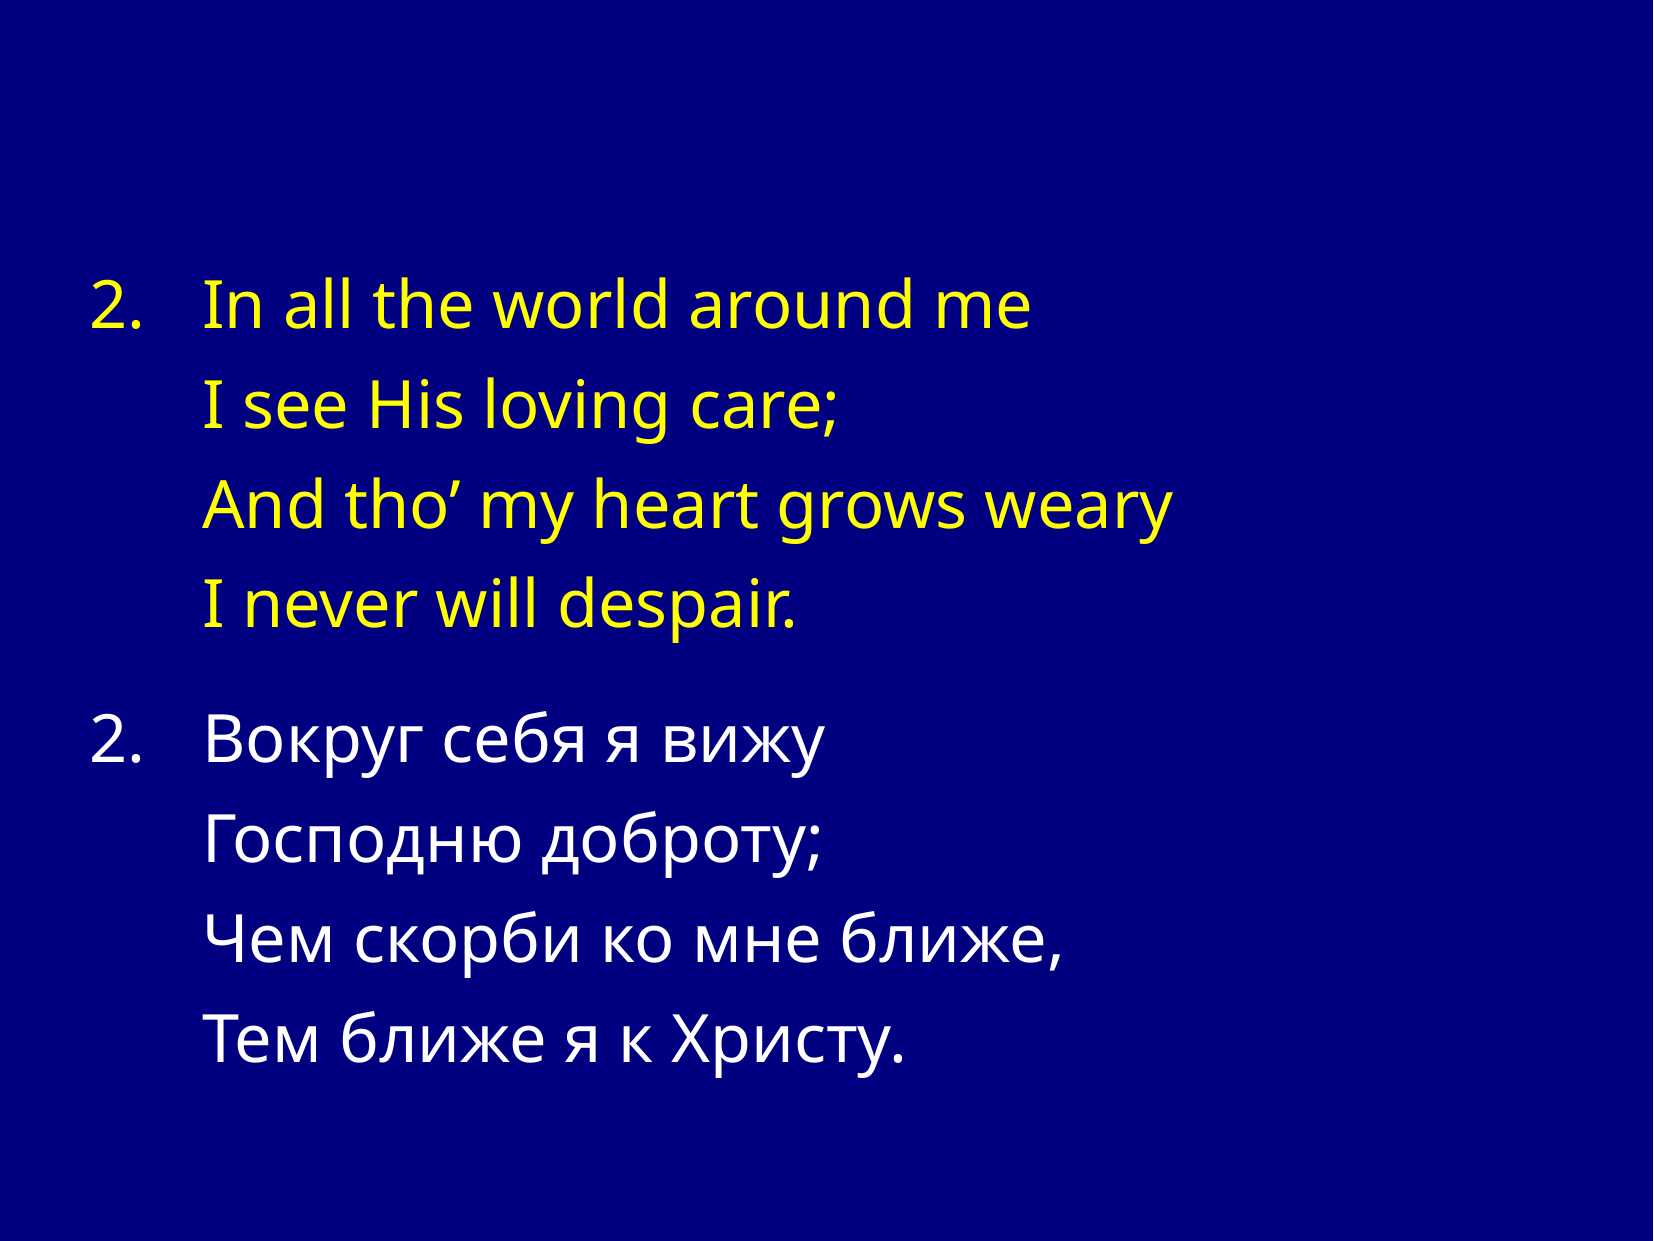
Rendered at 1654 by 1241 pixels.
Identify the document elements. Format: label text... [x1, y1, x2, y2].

text_box 2. In all the world around me I see His loving care; And tho’ my heart grows weary I never will despair. [75, 150, 1576, 638]
text_box 2. Вокруг себя я вижу Господню доброту; Чем скорби ко мне ближе, Тем ближе я к Христу. [75, 675, 1576, 1163]
